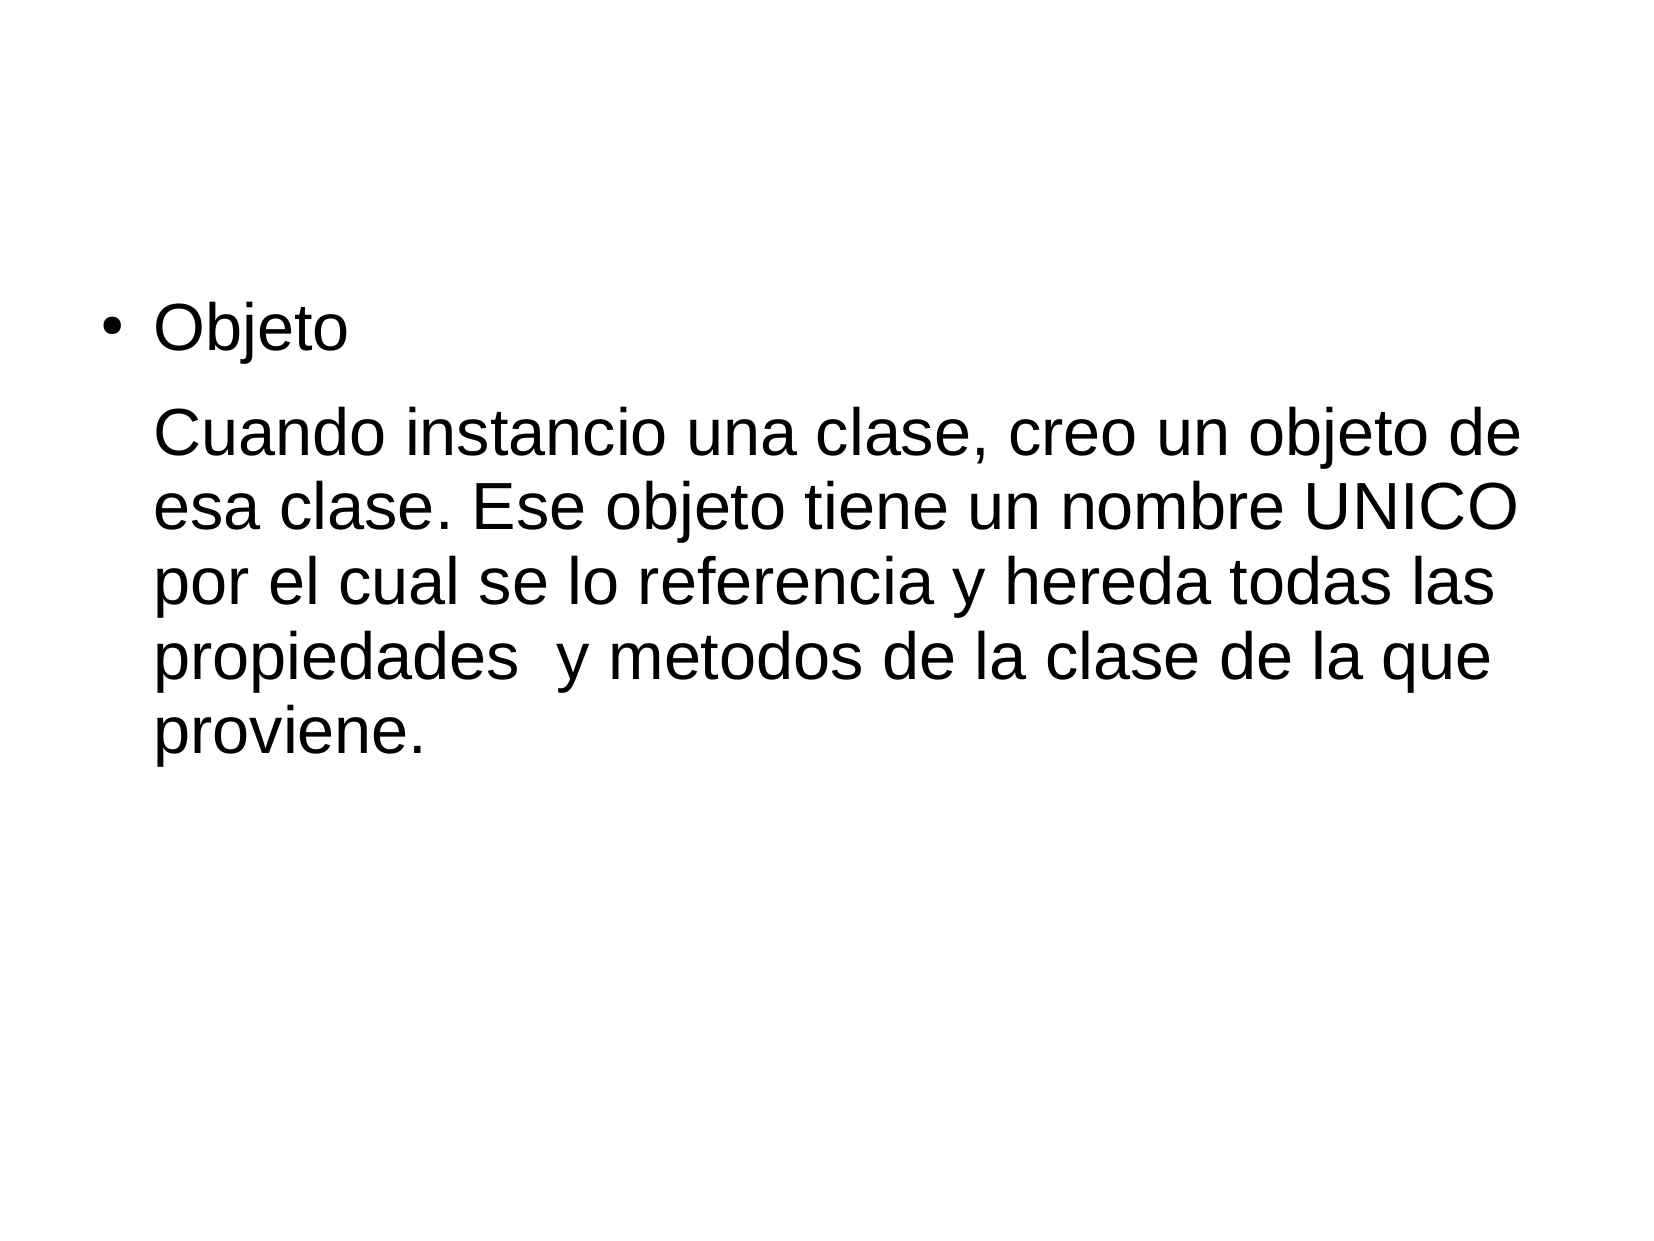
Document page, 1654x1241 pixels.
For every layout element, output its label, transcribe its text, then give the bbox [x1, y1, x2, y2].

list Objeto Cuando instancio una clase, creo un objeto de esa clase. Ese objeto tiene un nombre UNICO por el cual se lo referencia y hereda todas las propiedades y metodos de la clase de la que proviene. [82, 290, 1571, 1010]
